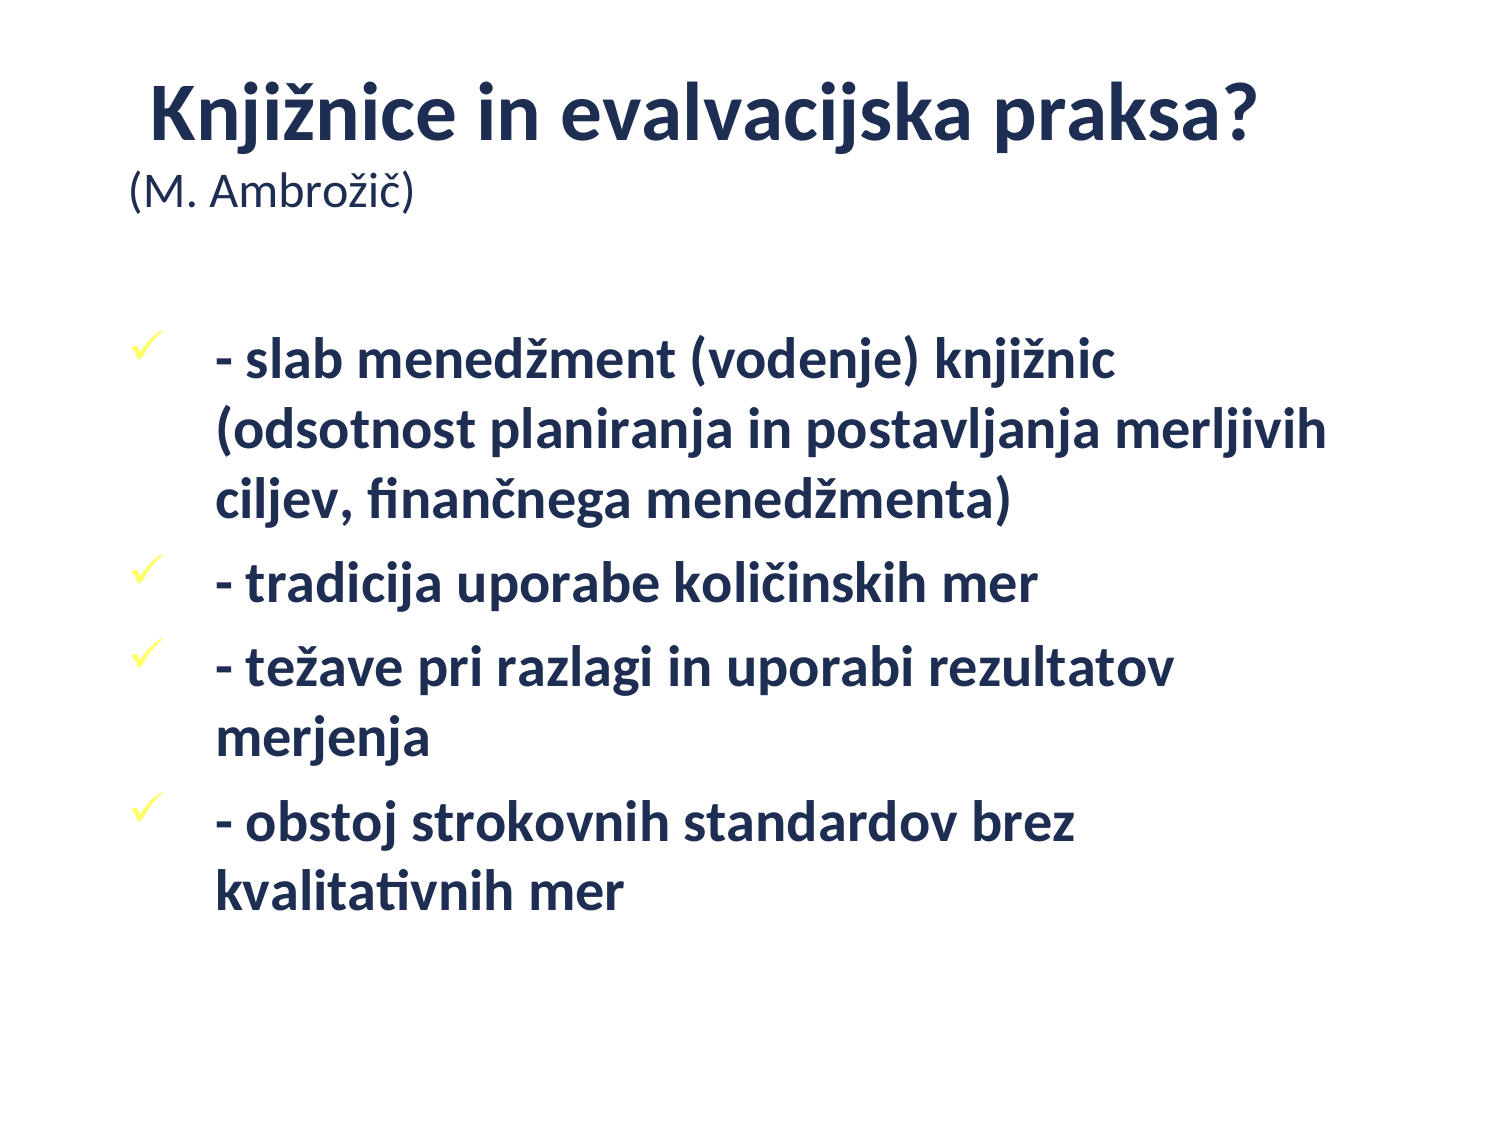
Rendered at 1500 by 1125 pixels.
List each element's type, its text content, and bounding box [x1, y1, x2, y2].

title Knjižnice in evalvacijska praksa? (M. Ambrožič) [112, 0, 1388, 225]
list - slab menedžment (vodenje) knjižnic (odsotnost planiranja in postavljanja merljivih ciljev, finančnega menedžmenta) - tradicija uporabe količinskih mer - težave pri razlagi in uporabi rezultatov merjenja - obstoj strokovnih standardov brez kvalitativnih mer [112, 312, 1388, 1002]
